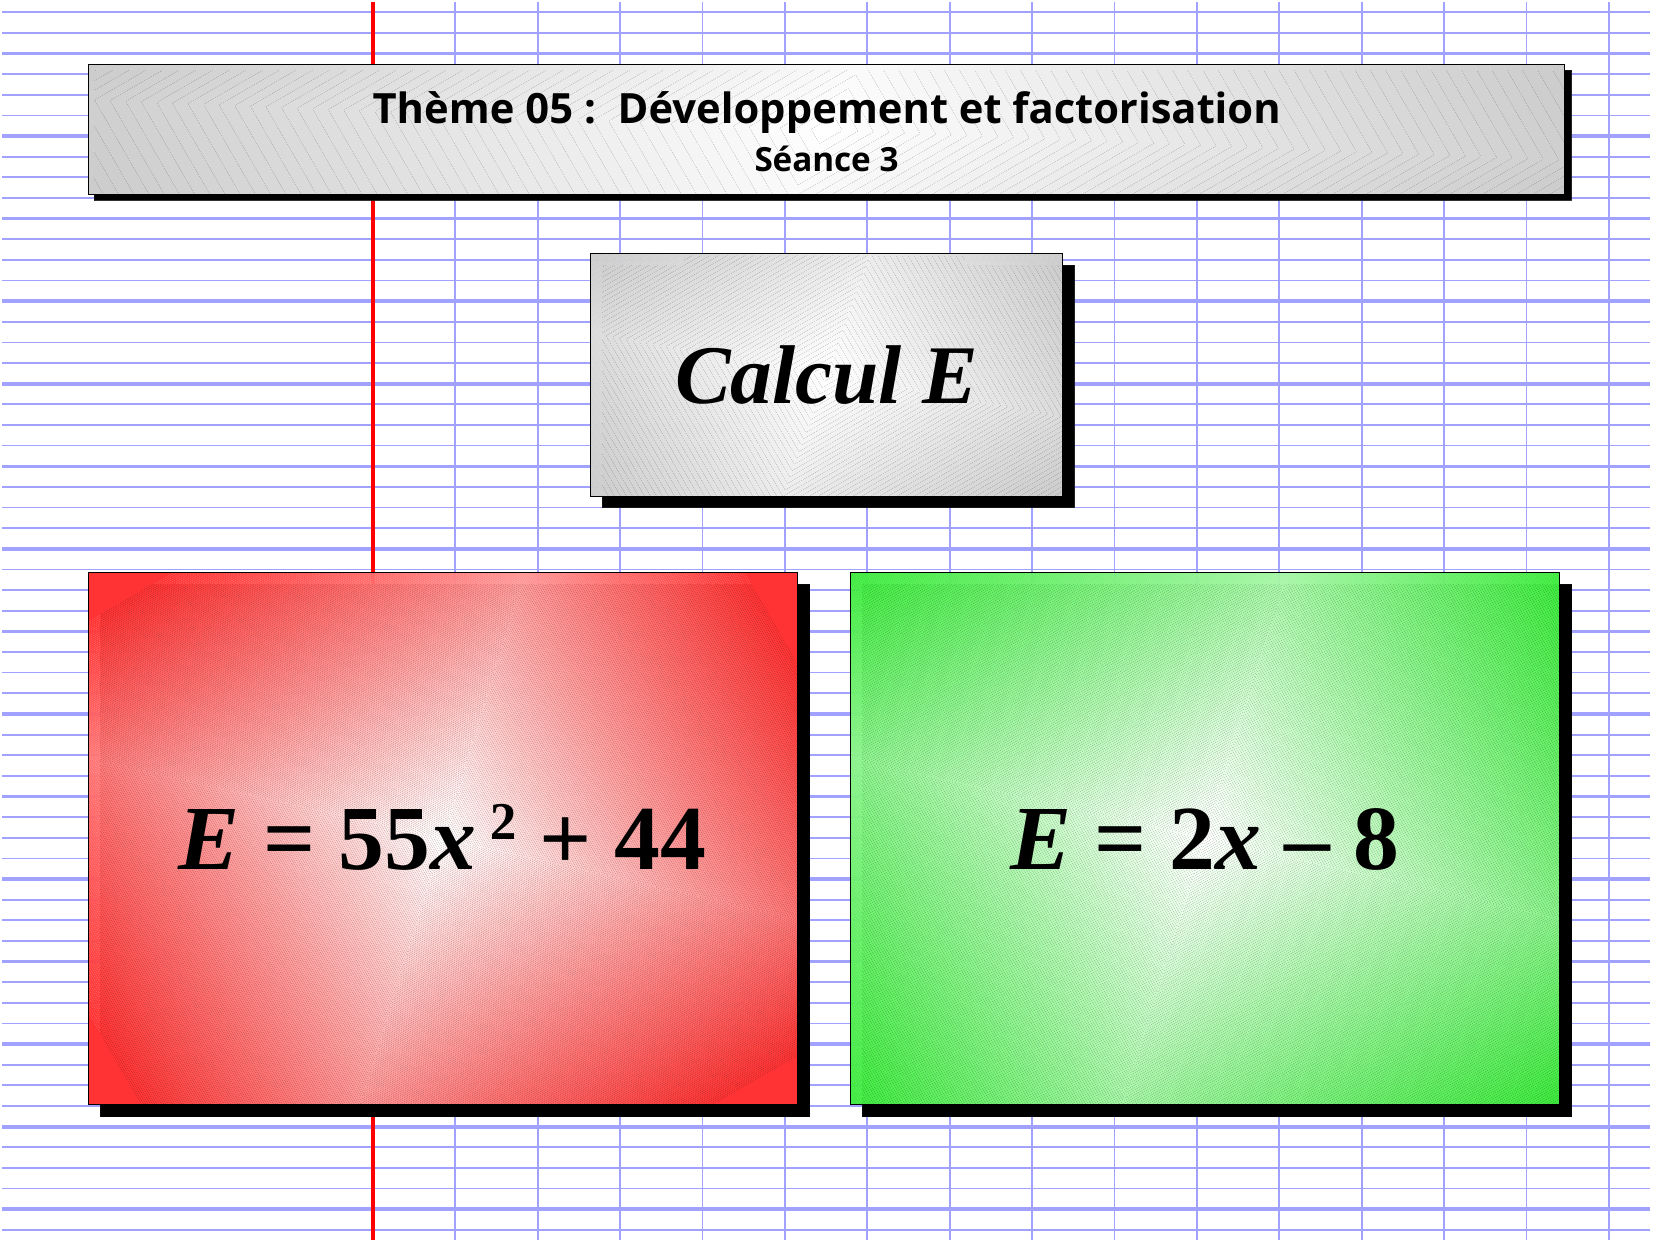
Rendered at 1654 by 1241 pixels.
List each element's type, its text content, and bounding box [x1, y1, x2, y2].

text_box E = 55x 2 + 44 [88, 572, 798, 1105]
picture [0, 0, 1654, 1241]
text_box Thème 05 : Développement et factorisation Séance 3 [88, 64, 1565, 195]
text_box E = 2x – 8 [850, 572, 1560, 1105]
text_box Calcul E [590, 253, 1063, 497]
